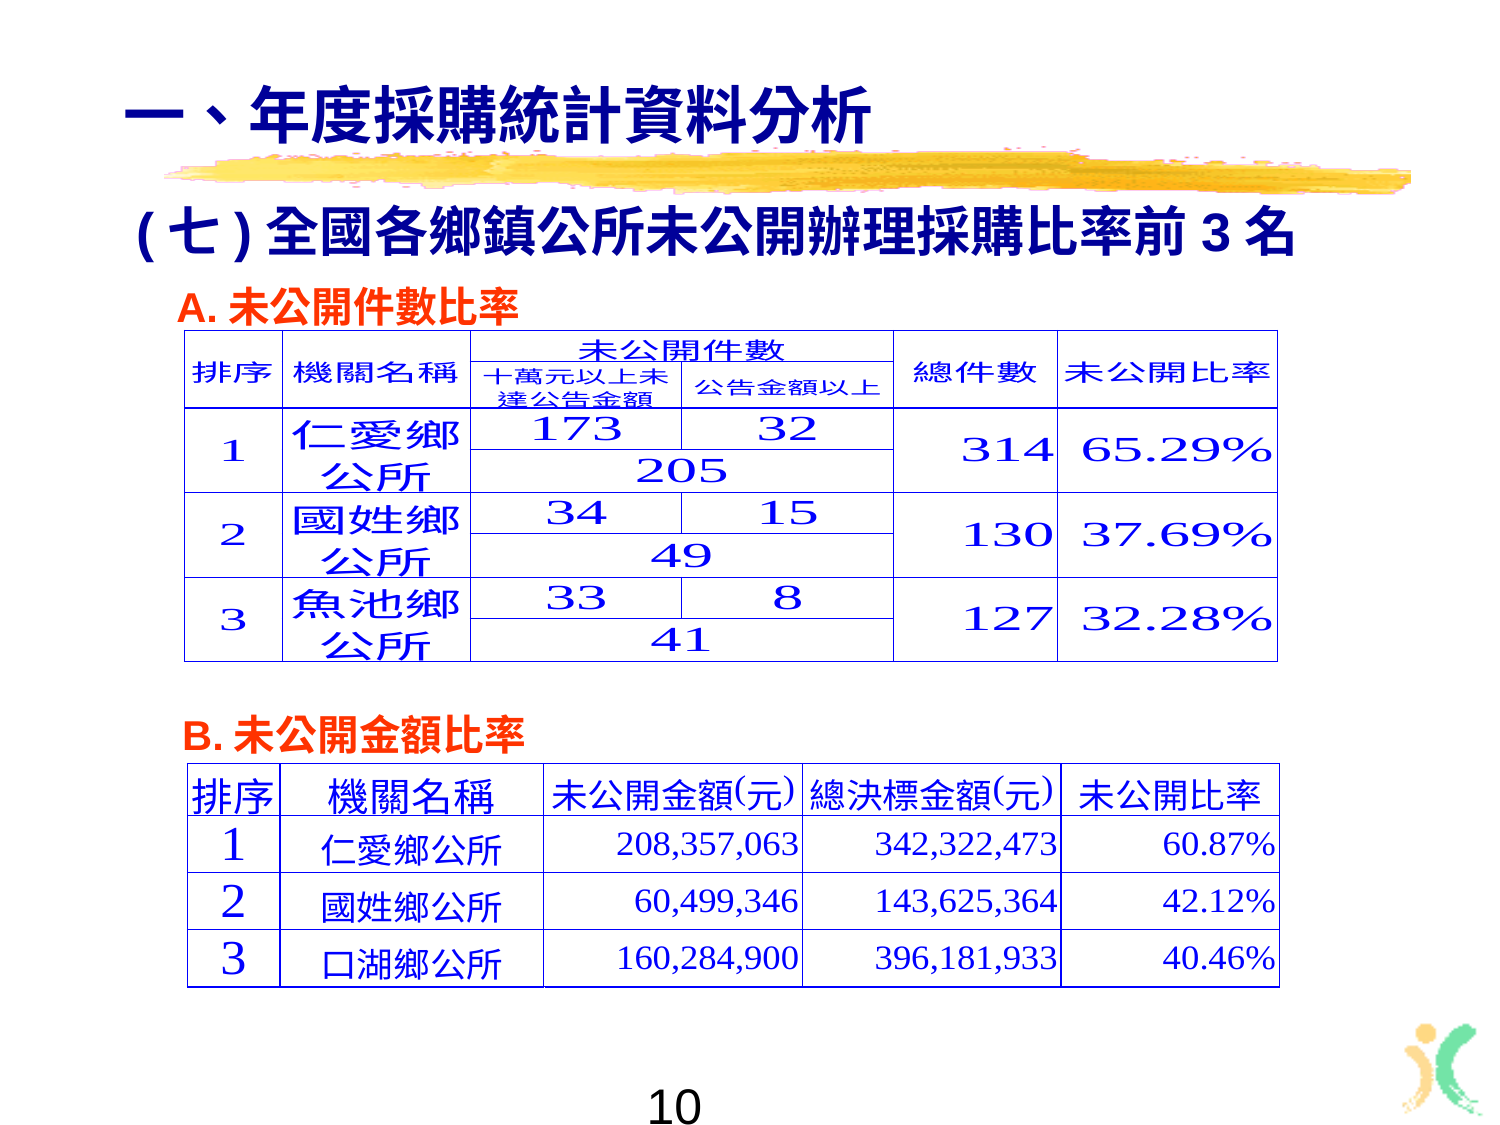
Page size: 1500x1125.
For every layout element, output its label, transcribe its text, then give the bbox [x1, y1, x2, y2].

text_box B.未公開金額比率 [149, 701, 560, 767]
text_box 一、年度採購統計資料分析 [41, 68, 956, 159]
text_box A.未公開件數比率 [117, 273, 580, 339]
chart [183, 329, 1286, 683]
picture [164, 141, 1411, 205]
chart [186, 762, 1290, 1022]
text_box (七)全國各鄉鎮公所未公開辦理採購比率前3名 [51, 189, 1384, 270]
